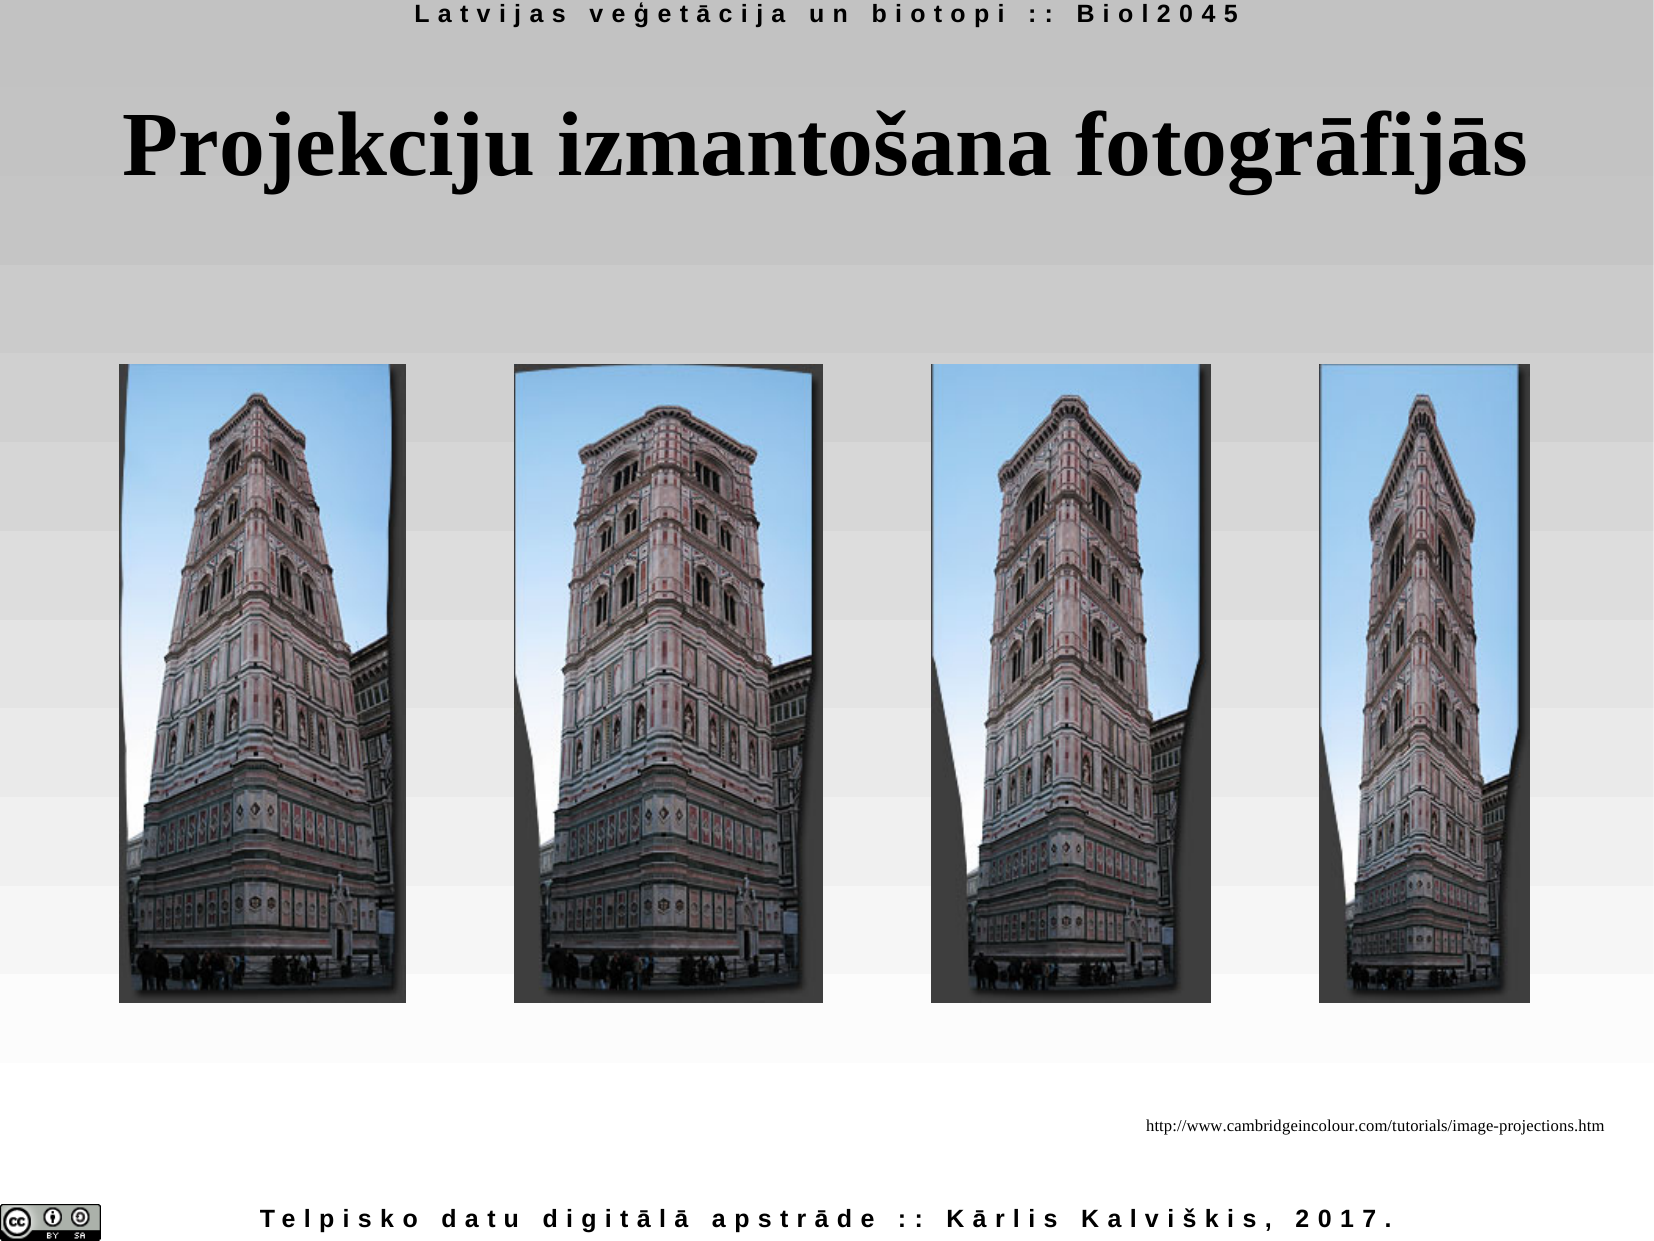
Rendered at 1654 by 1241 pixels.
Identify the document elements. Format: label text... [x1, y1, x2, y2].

text_box http://www.cambridgeincolour.com/tutorials/image-projections.htm [1147, 1116, 1610, 1131]
title Projekciju izmantošana fotogrāfijās [0, 1, 1654, 287]
picture [0, 287, 1654, 1241]
